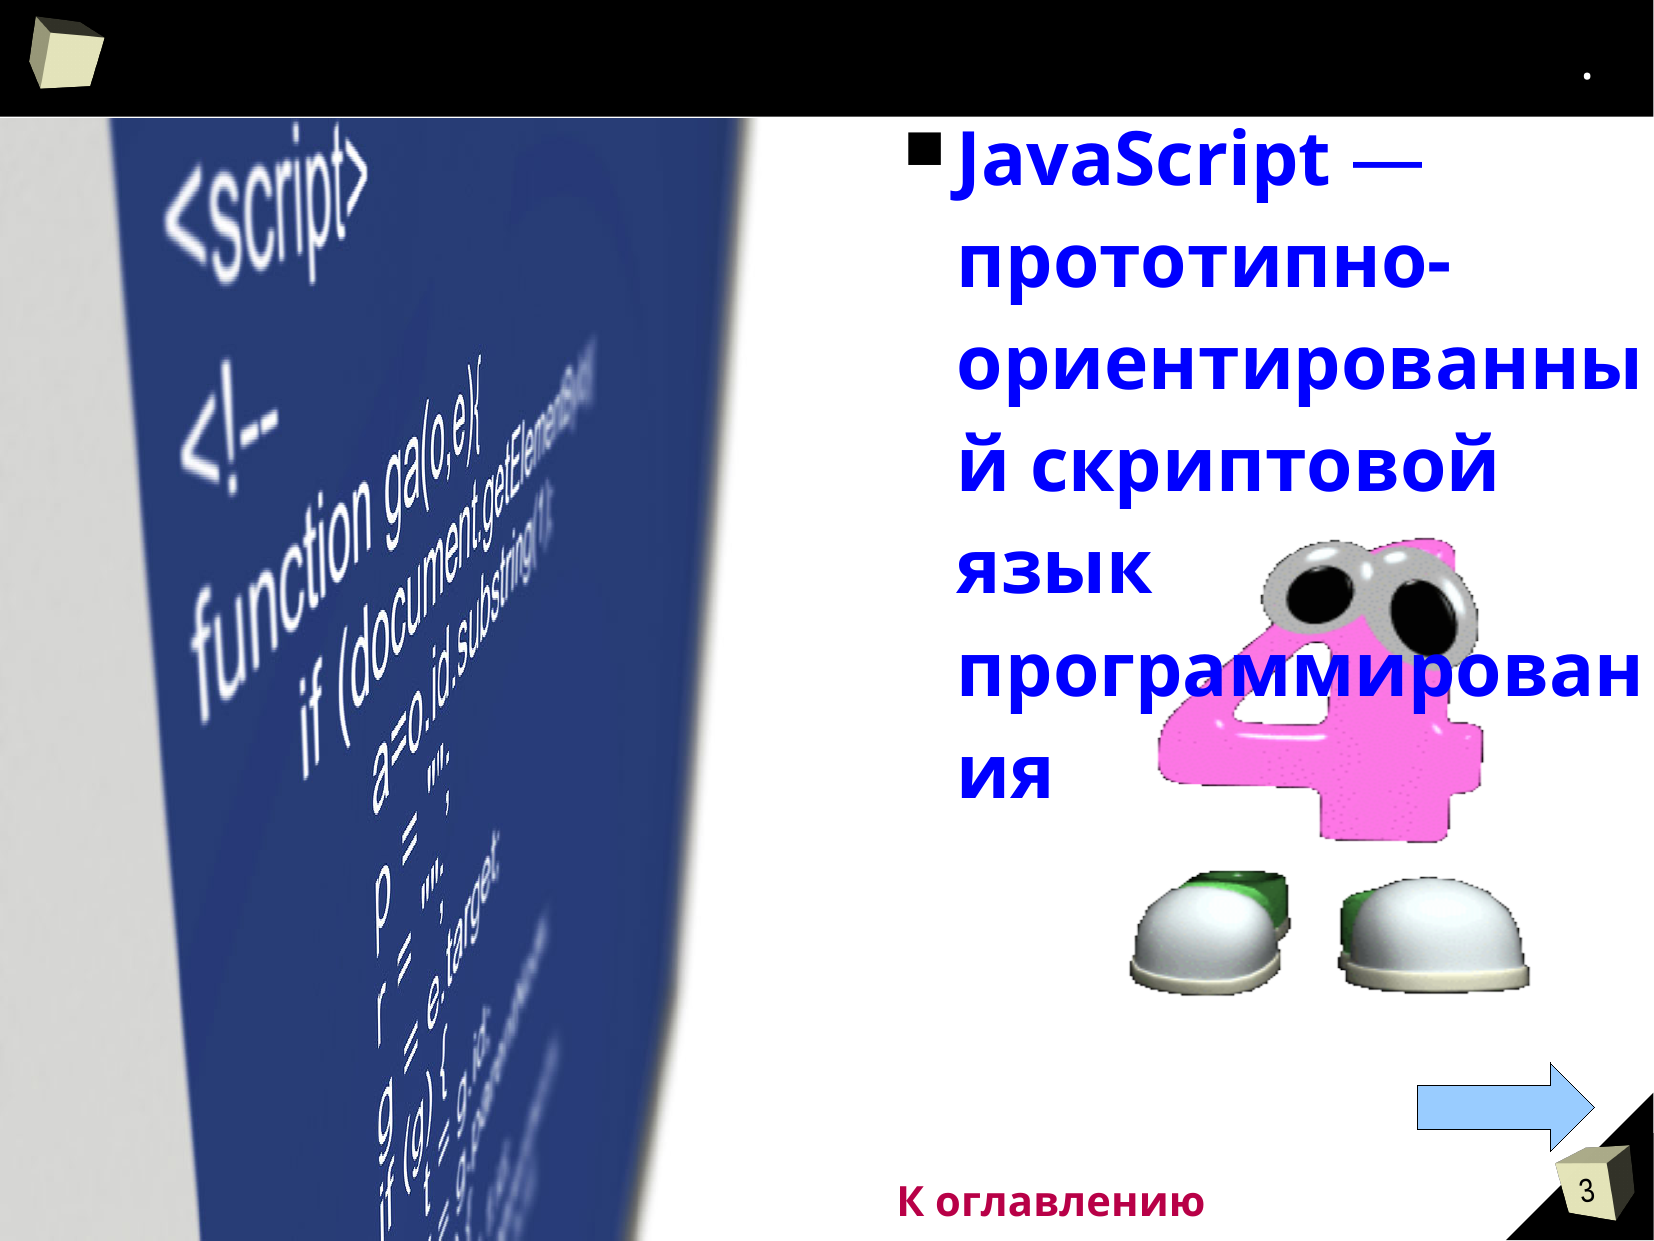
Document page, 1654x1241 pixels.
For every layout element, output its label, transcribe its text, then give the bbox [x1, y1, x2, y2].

text_box JavaScript — прототипно-ориентированный скриптовой язык программирования [885, 104, 1648, 827]
picture [0, 118, 857, 1241]
picture [1066, 827, 1595, 1063]
list К оглавлению [885, 1033, 1654, 1241]
text_box [1417, 1062, 1595, 1152]
title . [118, 0, 1595, 119]
